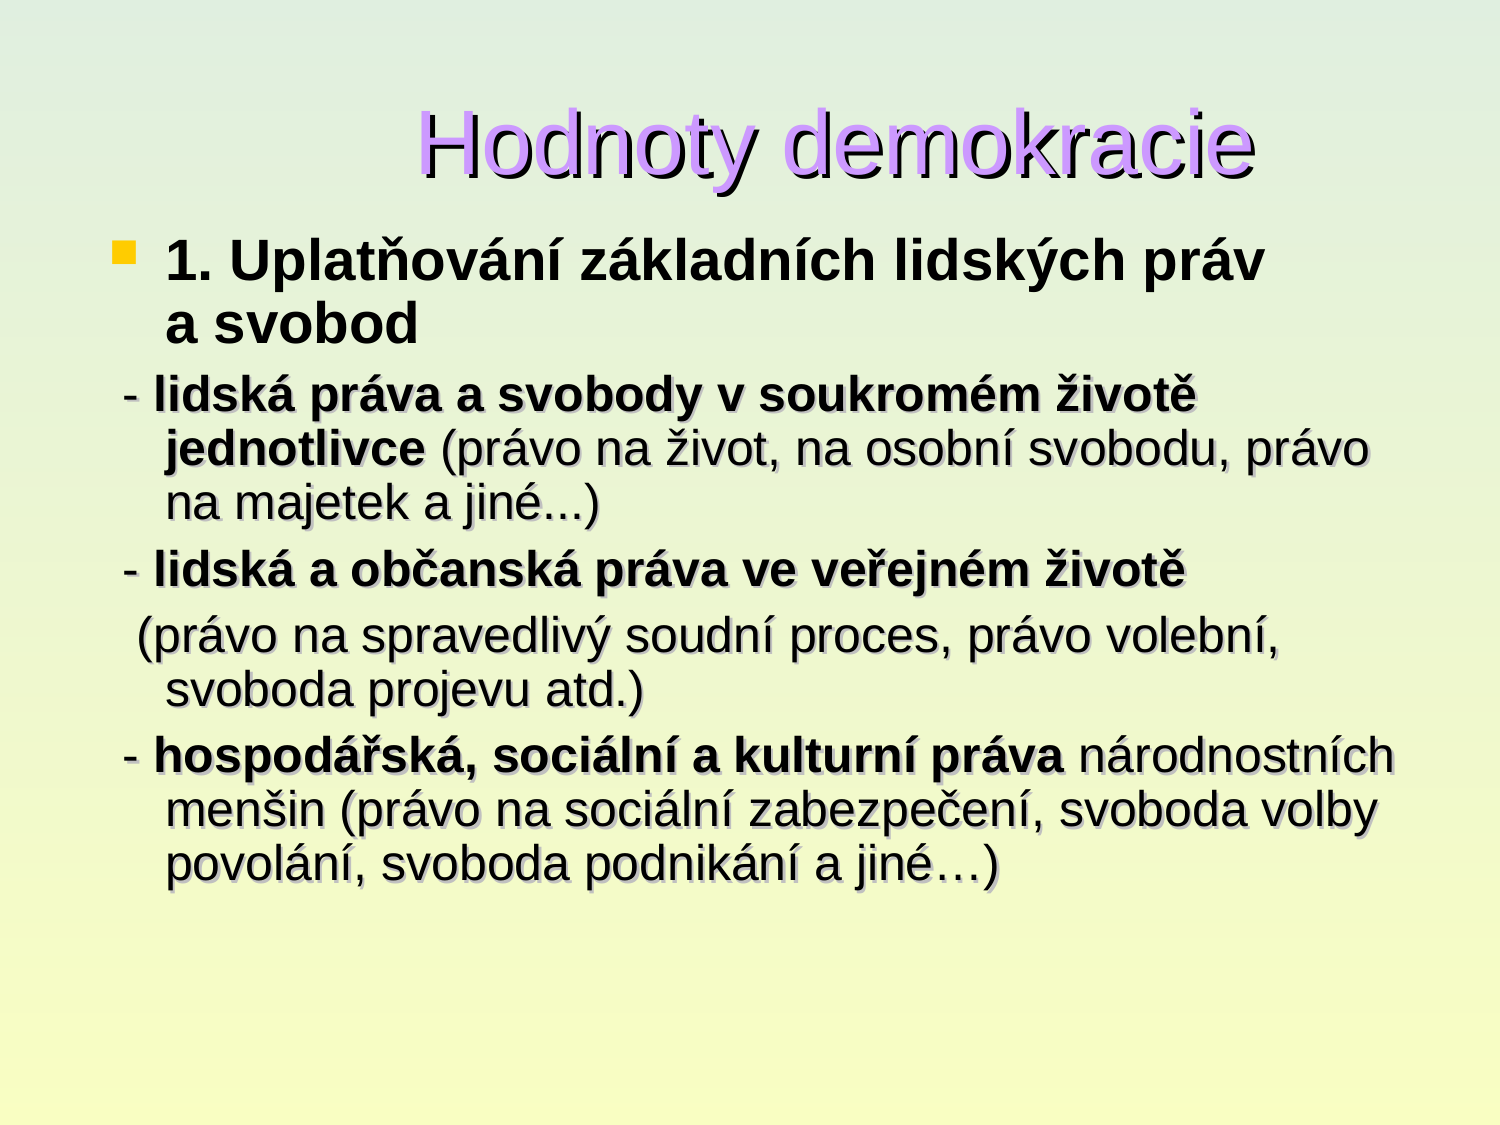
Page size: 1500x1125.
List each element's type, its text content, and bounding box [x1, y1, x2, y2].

title Hodnoty demokracie [399, 37, 1450, 222]
list 1. Uplatňování základních lidských práv a svobod - lidská práva a svobody v soukromém životě jednotlivce (právo na život, na osobní svobodu, právo na majetek a jiné...) - lidská a občanská práva ve veřejném životě (právo na spravedlivý soudní proces, právo volební, svoboda projevu atd.) - hospodářská, sociální a kulturní práva národnostních menšin (právo na sociální zabezpečení, svoboda volby povolání, svoboda podnikání a jiné…) [93, 222, 1450, 1000]
